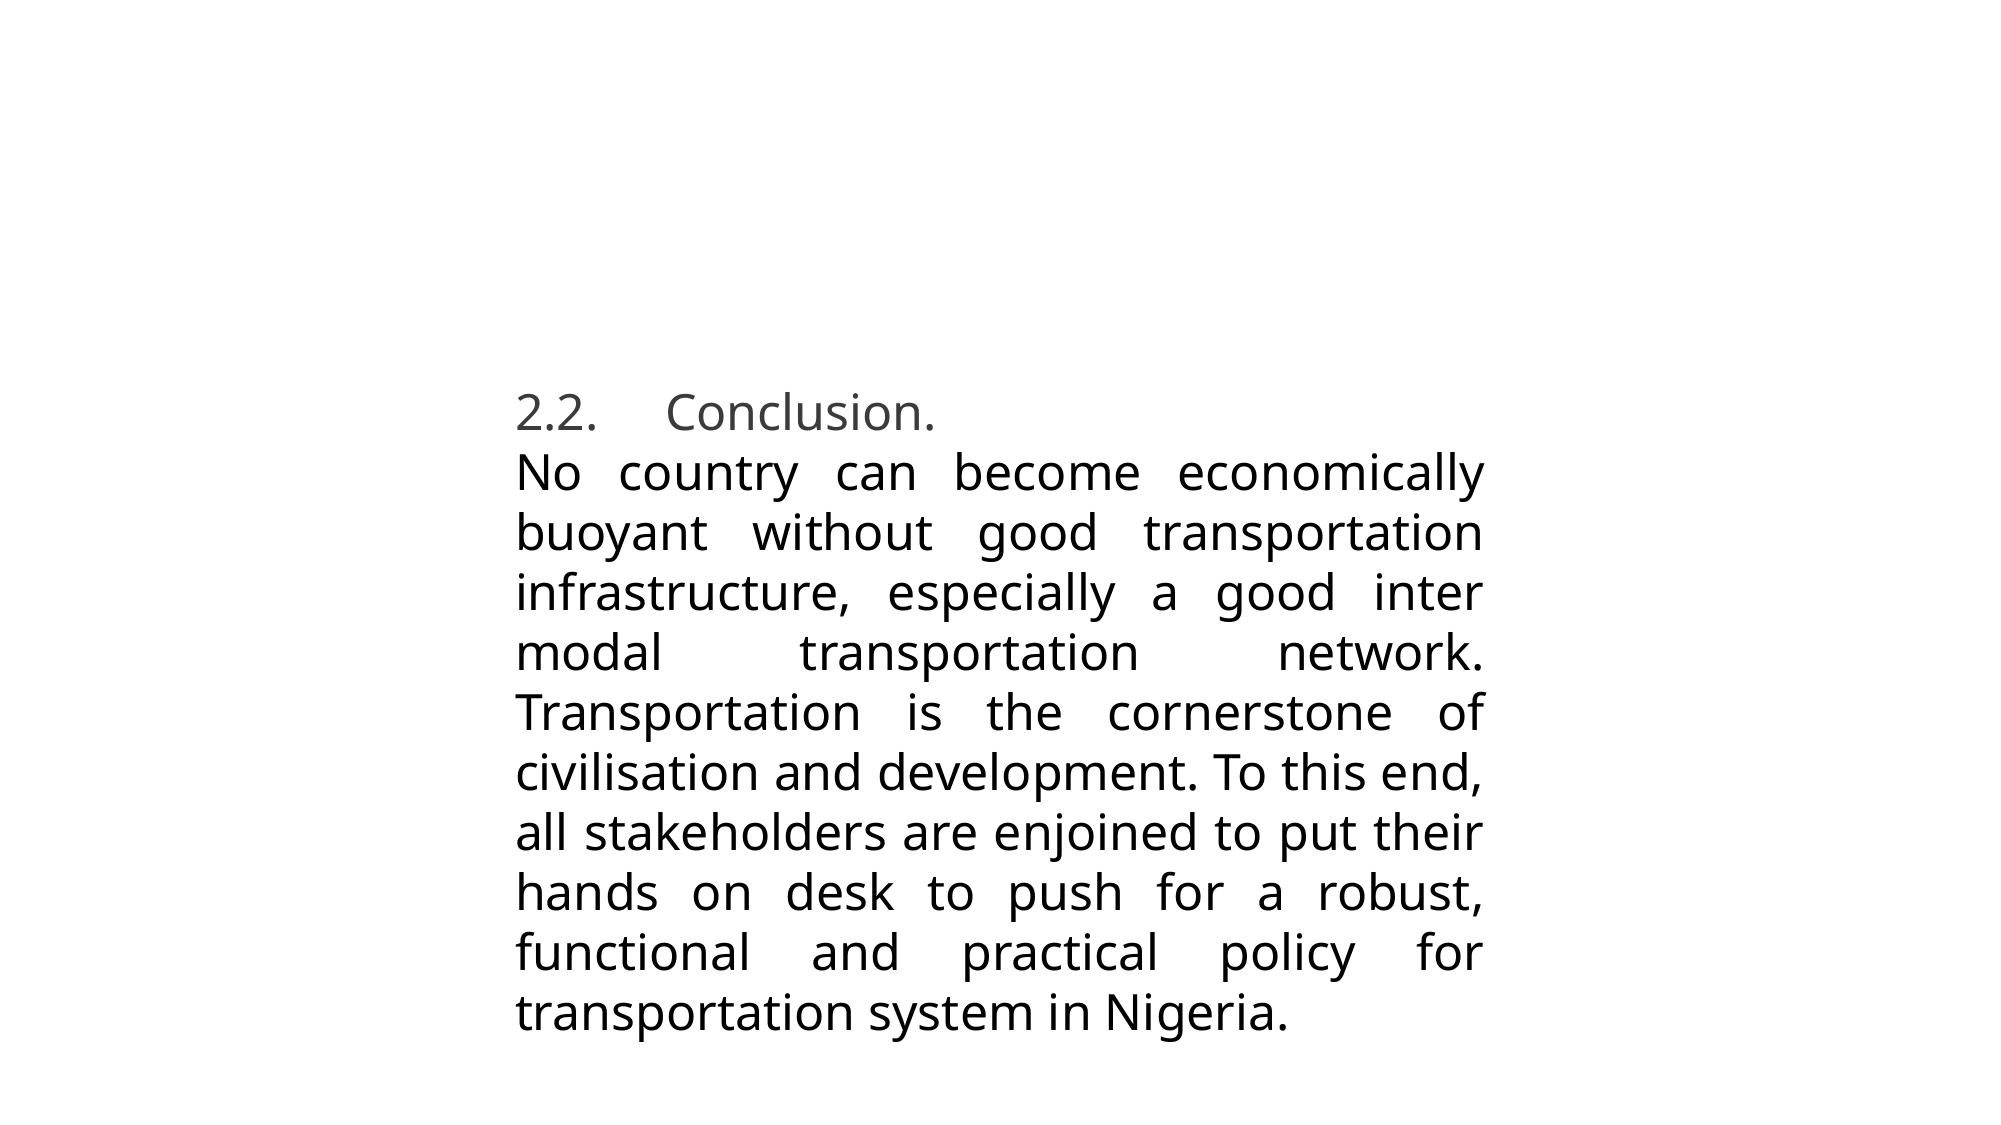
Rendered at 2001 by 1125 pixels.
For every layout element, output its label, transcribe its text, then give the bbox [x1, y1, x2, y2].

text_box 2.2. Conclusion. No country can become economically buoyant without good transportation infrastructure, especially a good inter modal transportation network. Transportation is the cornerstone of civilisation and development. To this end, all stakeholders are enjoined to put their hands on desk to push for a robust, functional and practical policy for transportation system in Nigeria. [500, 373, 1500, 1048]
